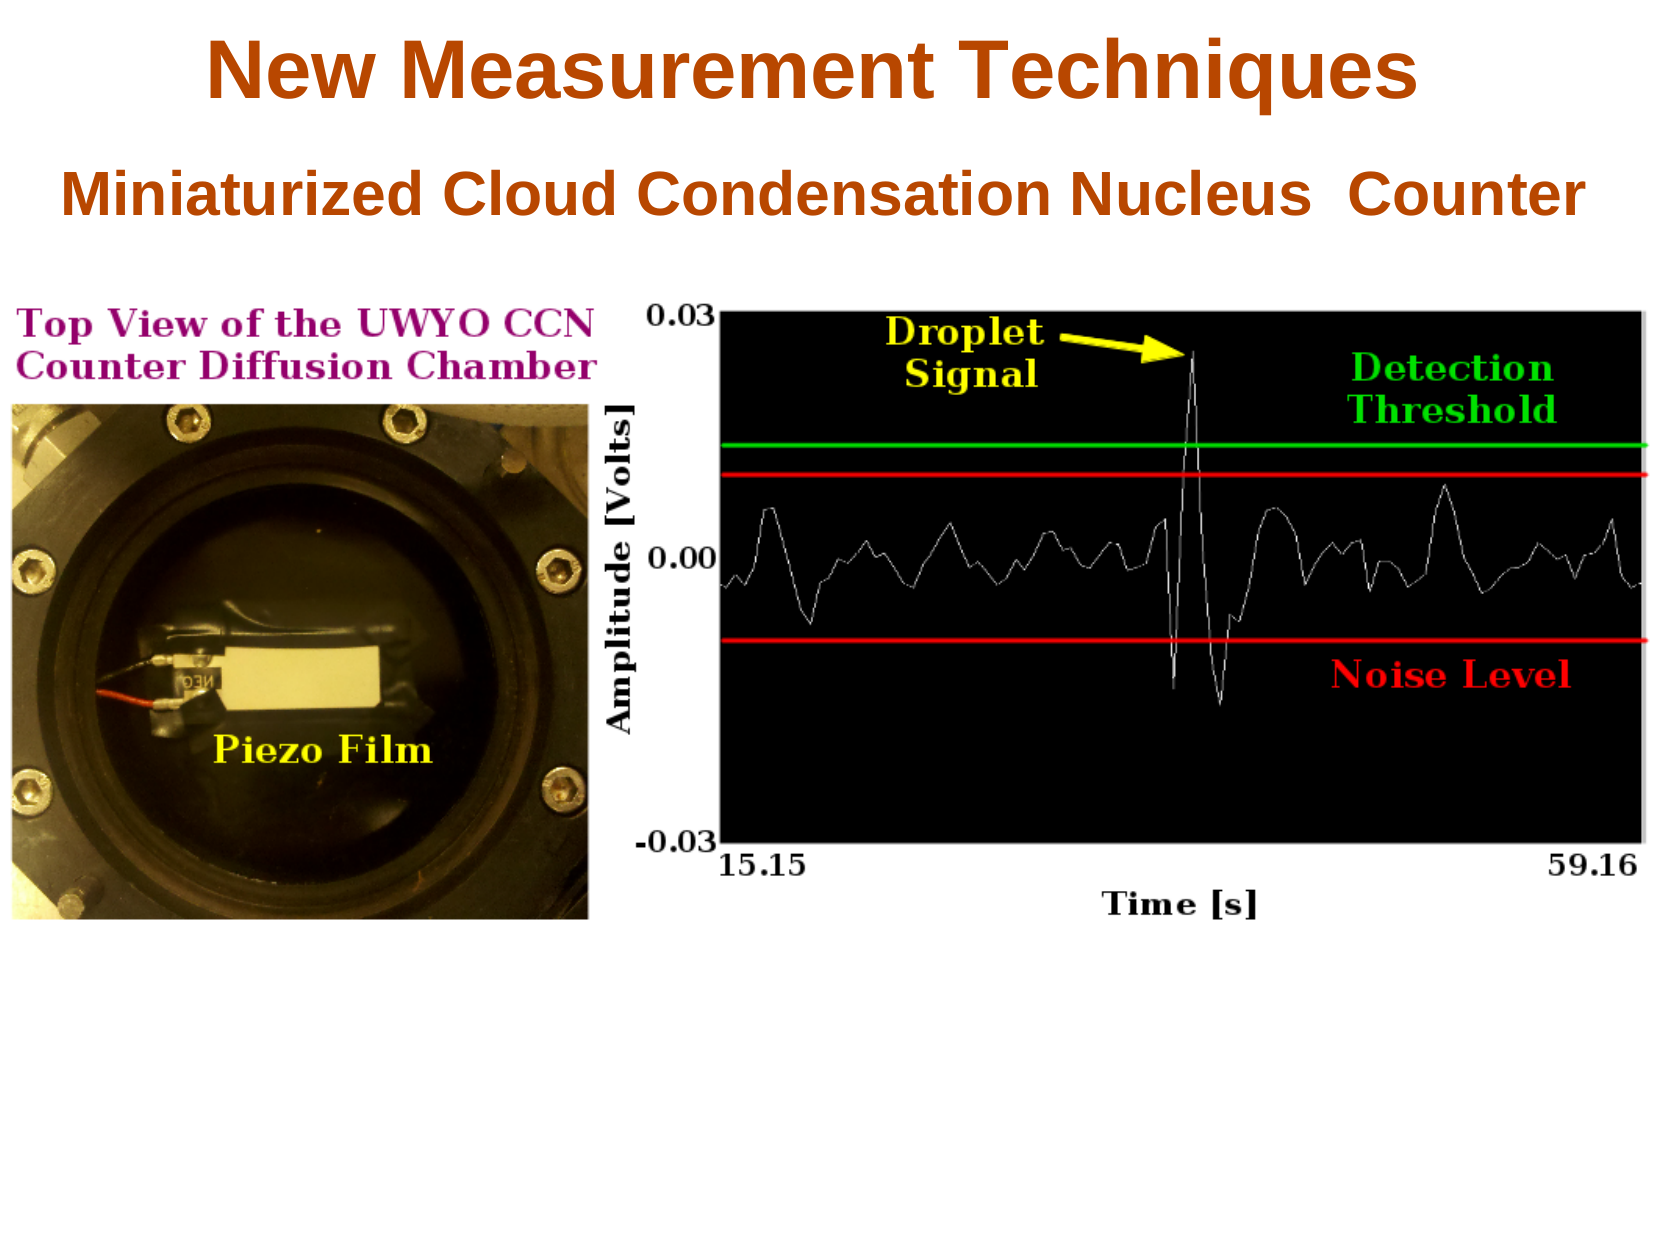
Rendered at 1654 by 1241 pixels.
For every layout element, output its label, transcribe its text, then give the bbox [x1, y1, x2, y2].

picture [0, 290, 1651, 937]
title New Measurement Techniques Miniaturized Cloud Condensation Nucleus Counter [0, 0, 1650, 228]
